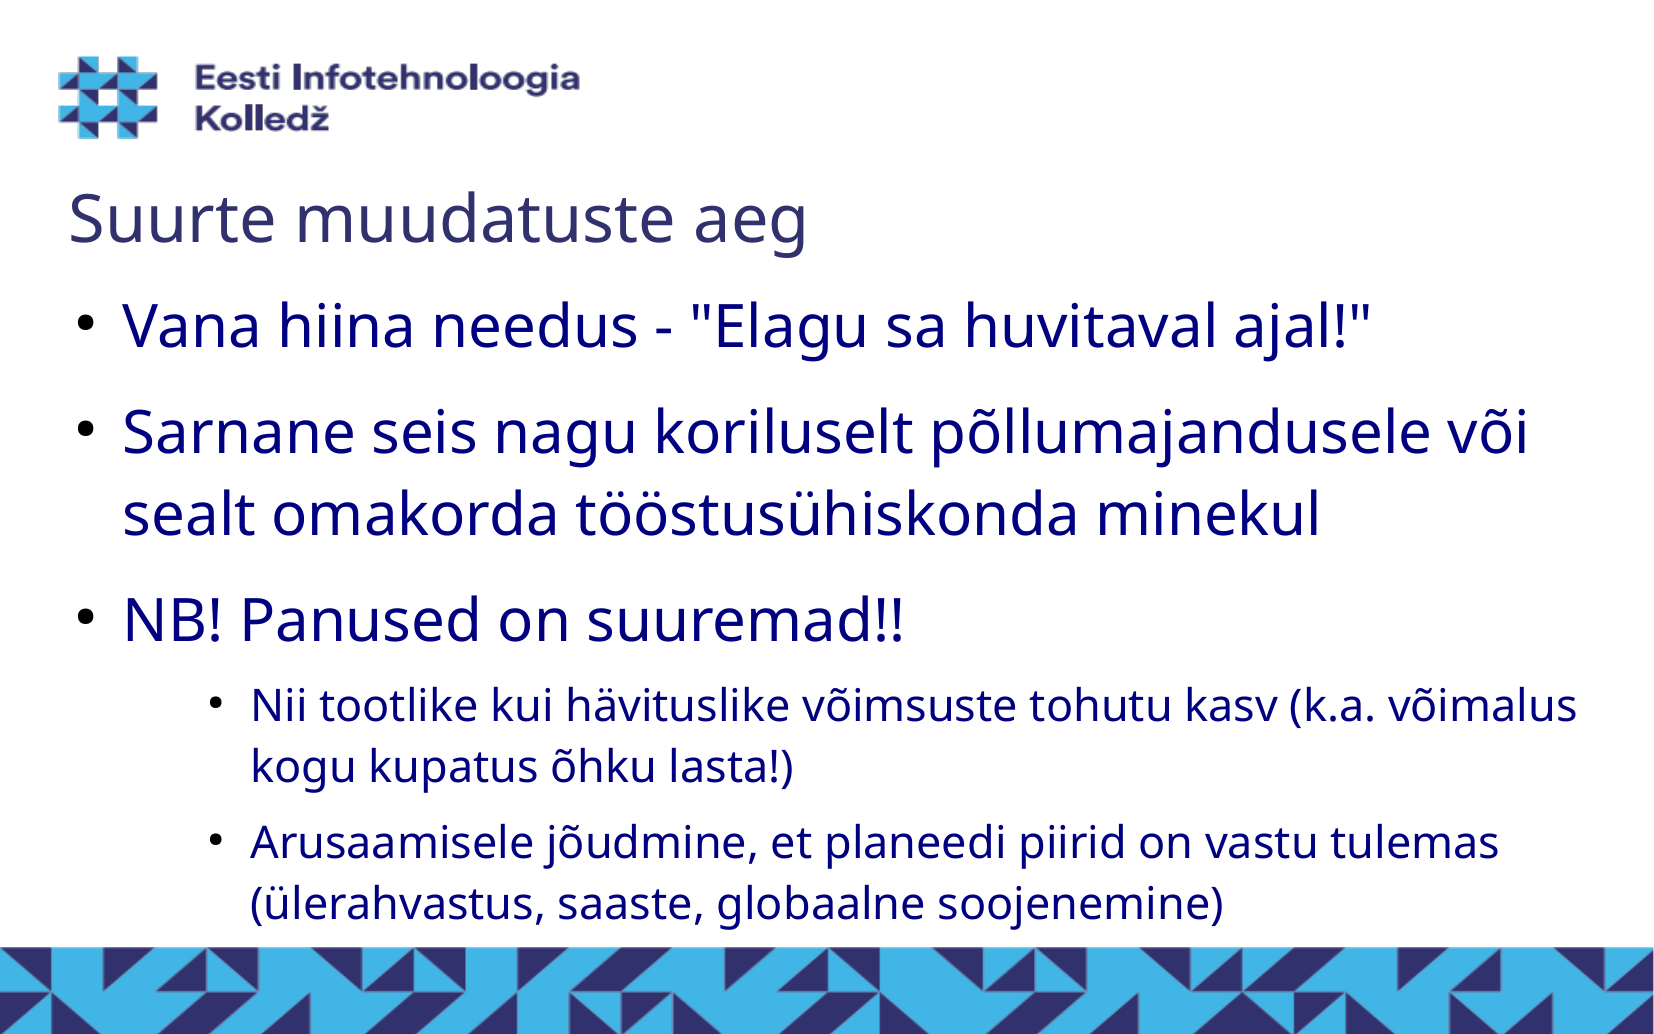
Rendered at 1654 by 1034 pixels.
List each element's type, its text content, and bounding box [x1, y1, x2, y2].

title Suurte muudatuste aeg [68, 147, 1536, 283]
list Vana hiina needus - "Elagu sa huvitaval ajal!" Sarnane seis nagu koriluselt põllumajandusele või sealt omakorda tööstusühiskonda minekul NB! Panused on suuremad!! Nii tootlike kui hävituslike võimsuste tohutu kasv (k.a. võimalus kogu kupatus õhku lasta!) Arusaamisele jõudmine, et planeedi piirid on vastu tulemas (ülerahvastus, saaste, globaalne soojenemine) [59, 283, 1595, 936]
